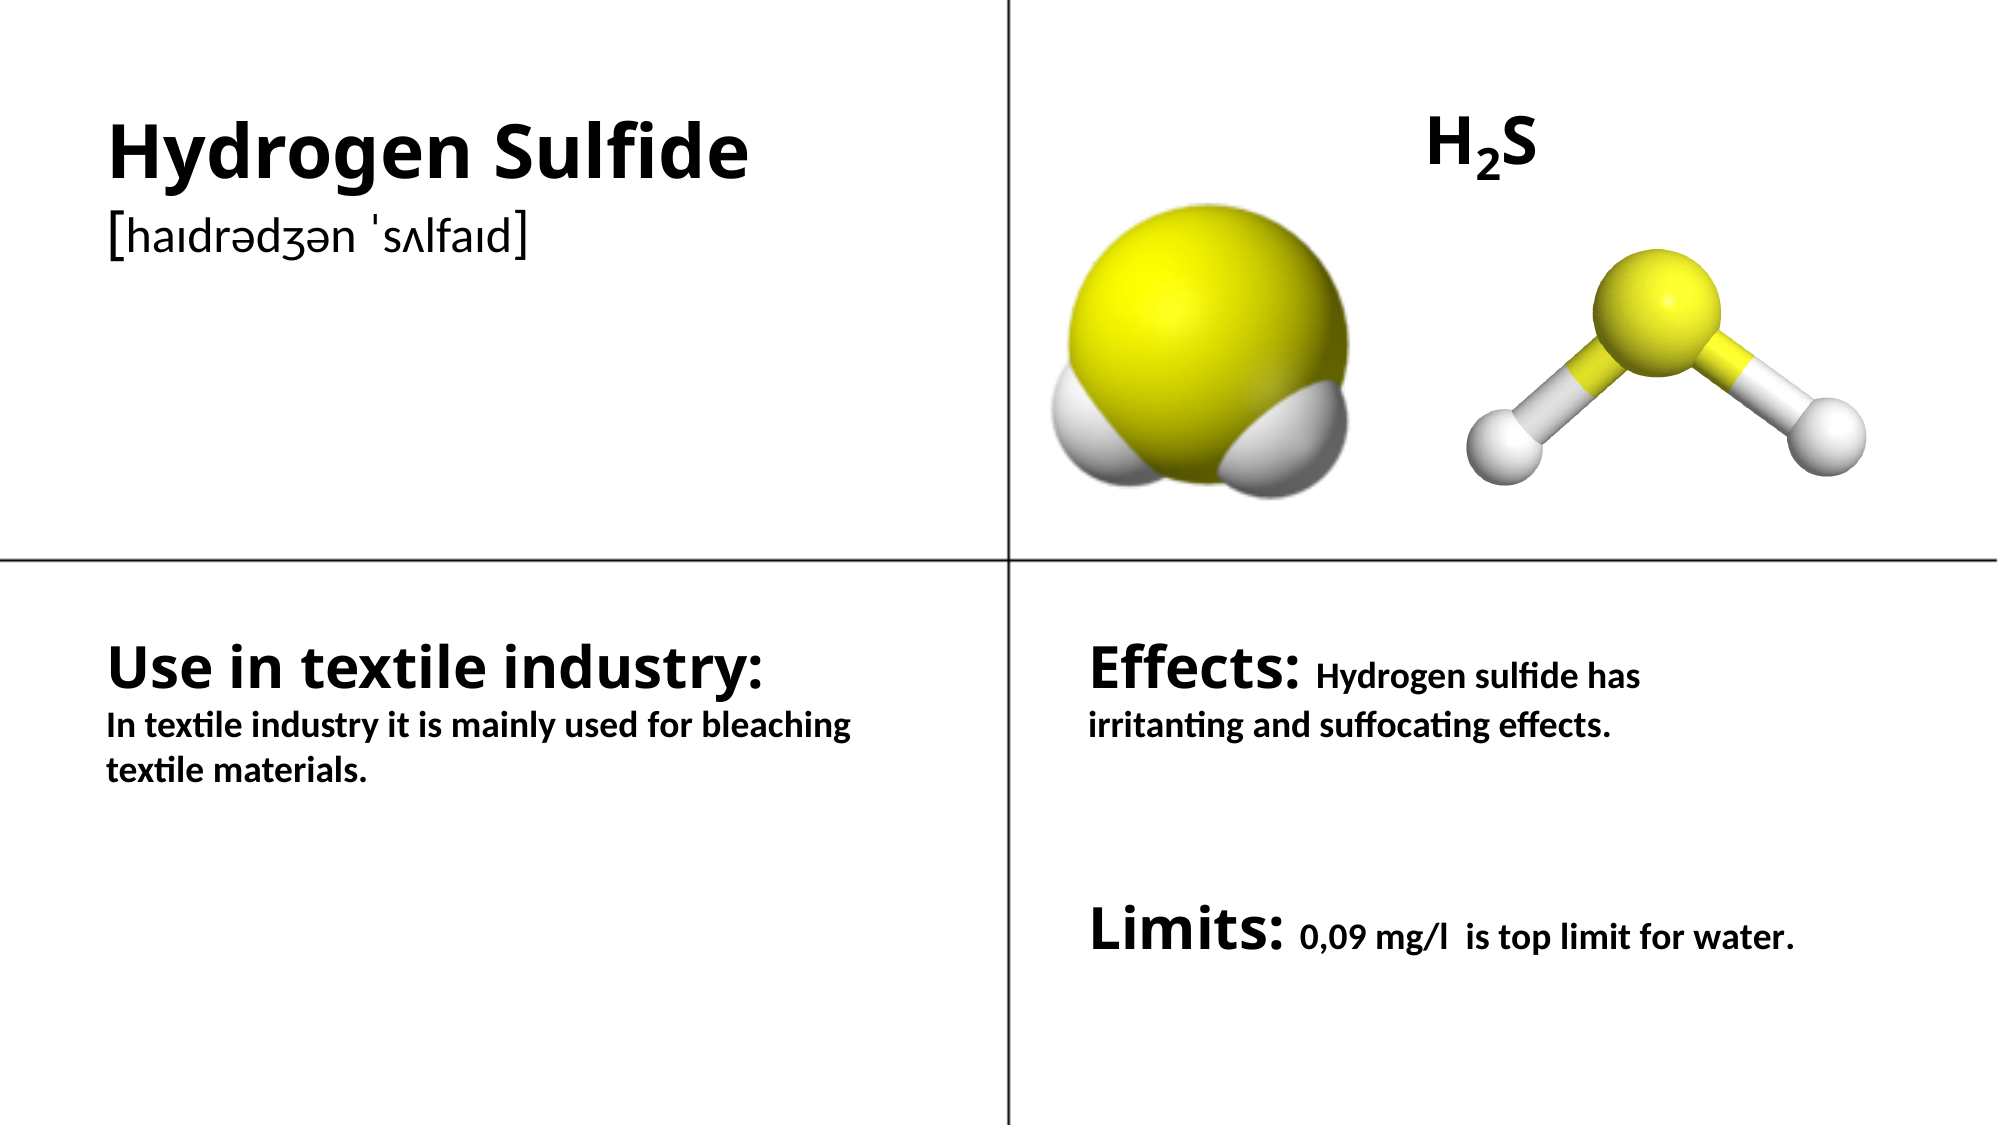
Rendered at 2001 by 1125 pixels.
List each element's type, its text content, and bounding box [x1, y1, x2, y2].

text_box Hydrogen Sulfide [haɪdrədʒən ˈsʌlfaɪd] [91, 96, 927, 365]
text_box Use in textile industry: In textile industry it is mainly used for bleaching textile materials. [91, 622, 887, 941]
picture [0, 0, 2000, 1125]
text_box H2S [1409, 90, 1868, 186]
text_box Limits: 0,09 mg/l is top limit for water. [1073, 883, 1819, 970]
text_box Effects: Hydrogen sulfide has irritanting and suffocating effects. [1073, 622, 1814, 820]
